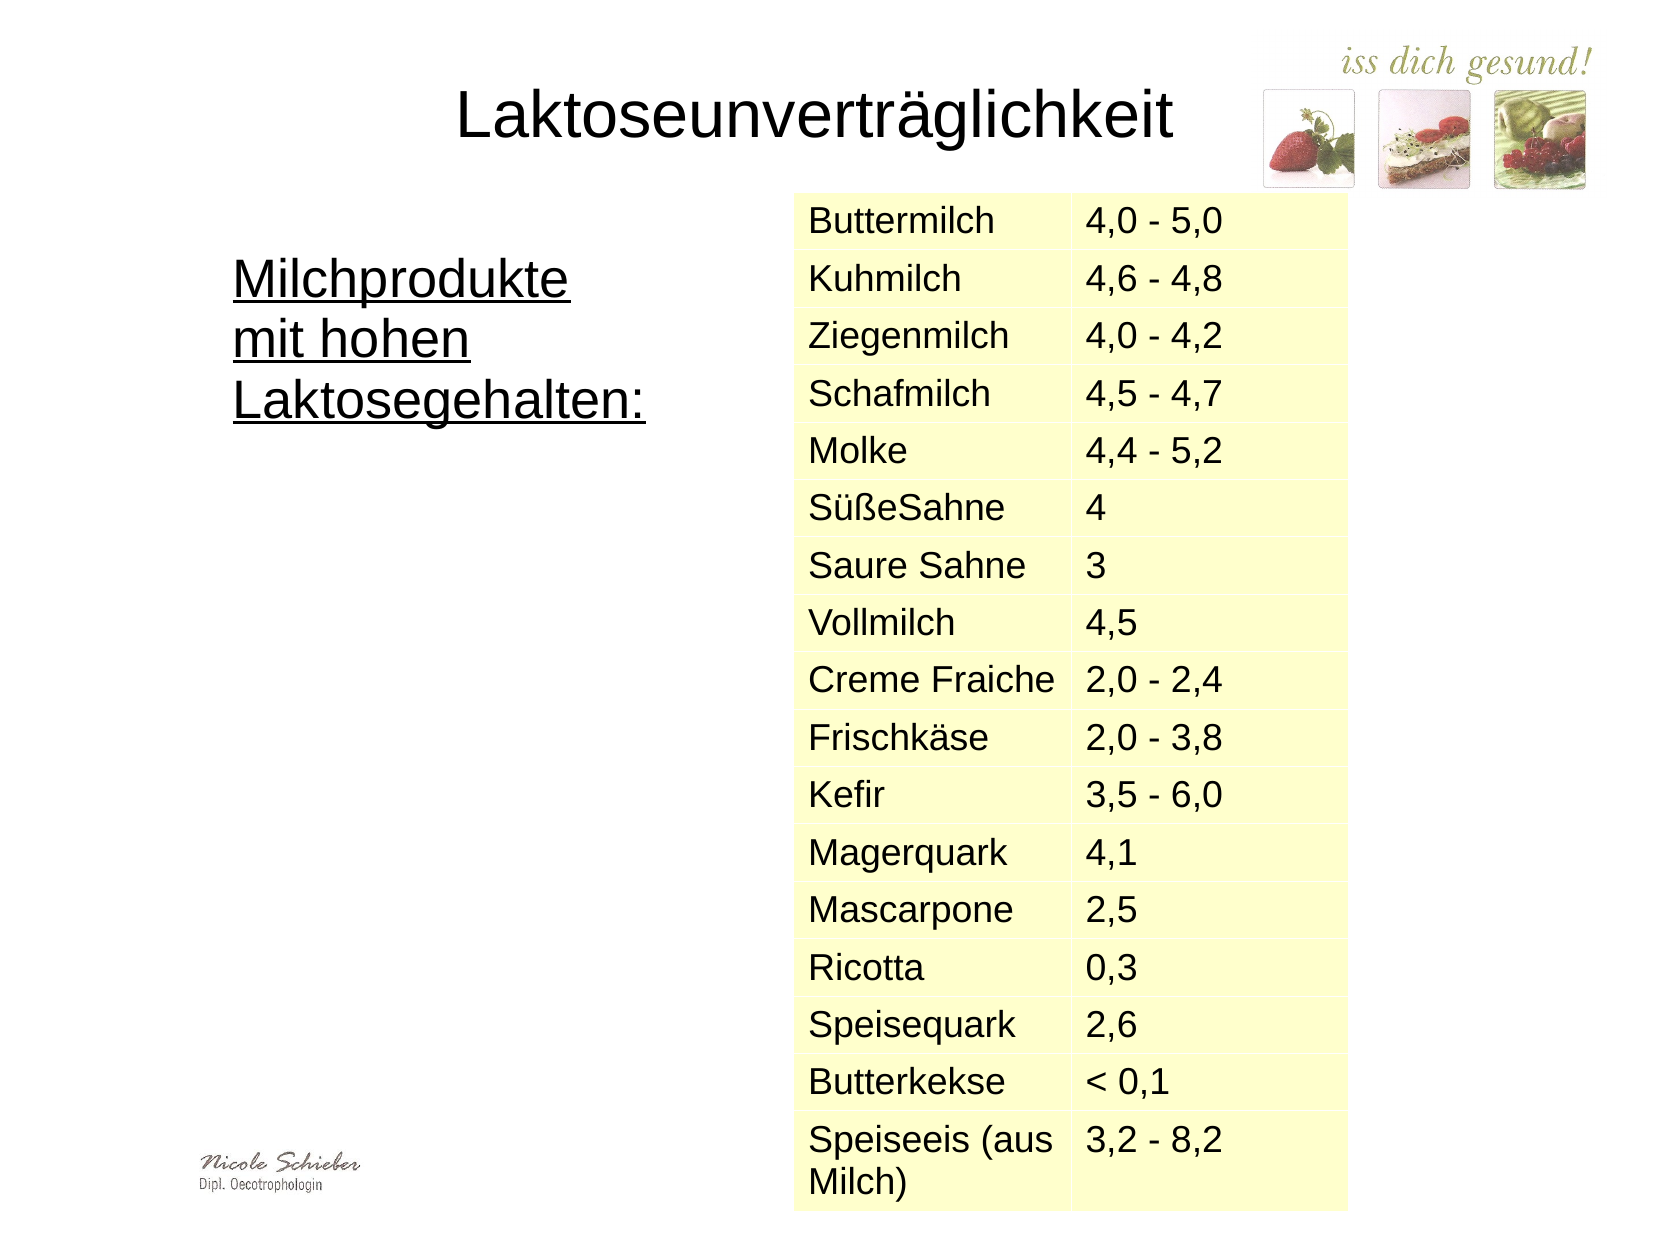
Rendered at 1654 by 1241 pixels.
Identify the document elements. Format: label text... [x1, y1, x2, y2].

table_cell Vollmilch [794, 595, 1071, 651]
table_cell Speisequark [794, 997, 1071, 1053]
table_cell 4 [1072, 480, 1348, 536]
table_cell 4,0 - 4,2 [1072, 308, 1348, 364]
table_cell 4,6 - 4,8 [1072, 250, 1348, 307]
table_cell 4,5 - 4,7 [1072, 365, 1348, 422]
table_cell SüßeSahne [794, 480, 1071, 536]
table_cell 4,1 [1072, 824, 1348, 881]
table_cell Butterkekse [794, 1054, 1071, 1110]
picture [188, 1149, 367, 1205]
picture [1251, 29, 1607, 198]
table_cell Ricotta [794, 939, 1071, 996]
table_cell Kefir [794, 767, 1071, 823]
table_cell 4,4 - 5,2 [1072, 423, 1348, 479]
table_cell Frischkäse [794, 710, 1071, 766]
table_cell Schafmilch [794, 365, 1071, 422]
table_cell < 0,1 [1072, 1054, 1348, 1110]
table_cell 3,5 - 6,0 [1072, 767, 1348, 823]
table_cell 2,6 [1072, 997, 1348, 1053]
table_cell Speiseeis (aus Milch) [794, 1111, 1071, 1211]
table_cell Mascarpone [794, 882, 1071, 938]
table_cell 4,5 [1072, 595, 1348, 651]
table_cell 2,0 - 2,4 [1072, 652, 1348, 709]
table_cell 2,5 [1072, 882, 1348, 938]
table_header Buttermilch [794, 193, 1071, 249]
table_cell 2,0 - 3,8 [1072, 710, 1348, 766]
table_cell 0,3 [1072, 939, 1348, 996]
table_cell Ziegenmilch [794, 308, 1071, 364]
table_cell 3,2 - 8,2 [1072, 1111, 1348, 1211]
table_header 4,0 - 5,0 [1072, 193, 1348, 249]
table_cell Saure Sahne [794, 537, 1071, 594]
table_cell Creme Fraiche [794, 652, 1071, 709]
table_cell 3 [1072, 537, 1348, 594]
table_cell Kuhmilch [794, 250, 1071, 307]
table_cell Magerquark [794, 824, 1071, 881]
table_cell Molke [794, 423, 1071, 479]
title Laktoseunverträglichkeit [70, 62, 1559, 166]
text_box Milchprodukte mit hohen Laktosegehalten: [217, 240, 662, 438]
